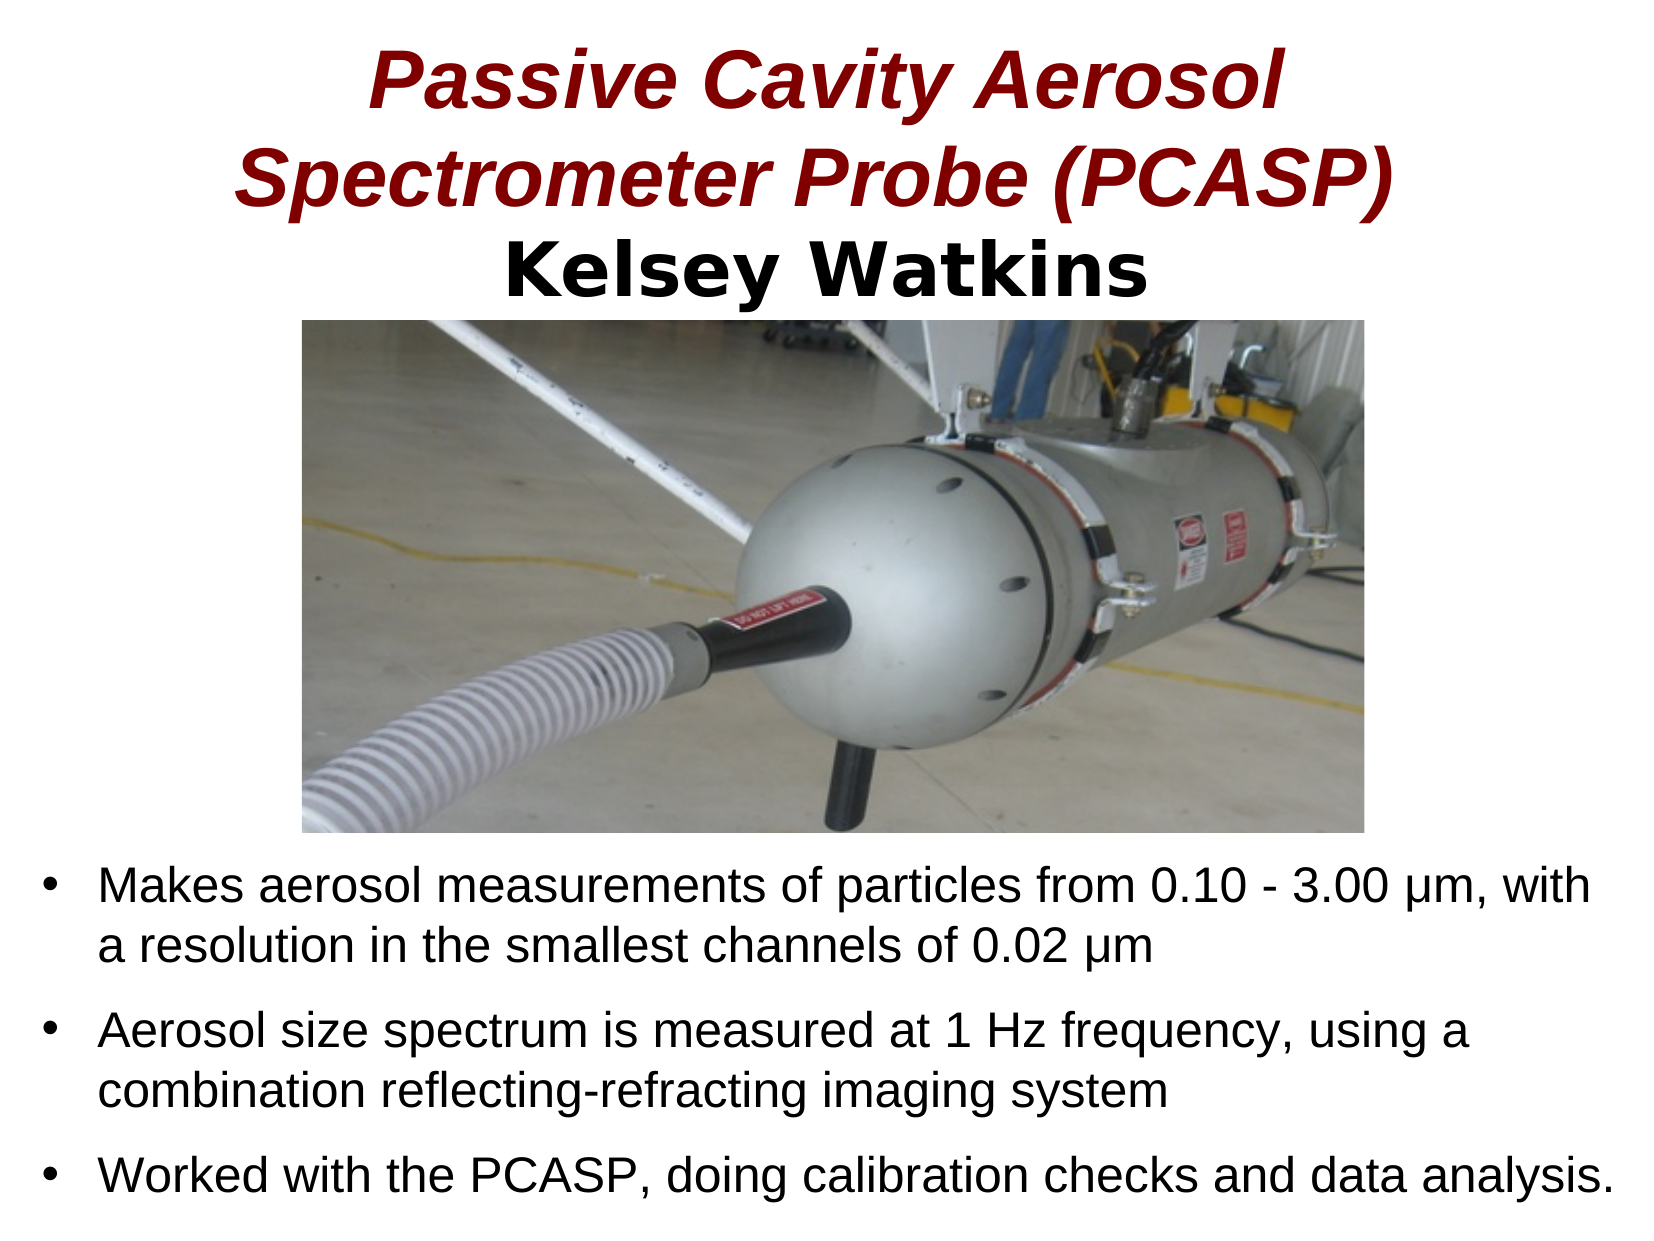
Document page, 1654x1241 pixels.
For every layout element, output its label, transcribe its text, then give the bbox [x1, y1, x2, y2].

picture [301, 320, 1365, 833]
text_box Makes aerosol measurements of particles from 0.10 - 3.00 μm, with a resolution in the smallest channels of 0.02 μm Aerosol size spectrum is measured at 1 Hz frequency, using a combination reflecting-refracting imaging system Worked with the PCASP, doing calibration checks and data analysis. [26, 845, 1642, 1211]
text_box Passive Cavity Aerosol Spectrometer Probe (PCASP) Kelsey Watkins [0, 20, 1654, 208]
